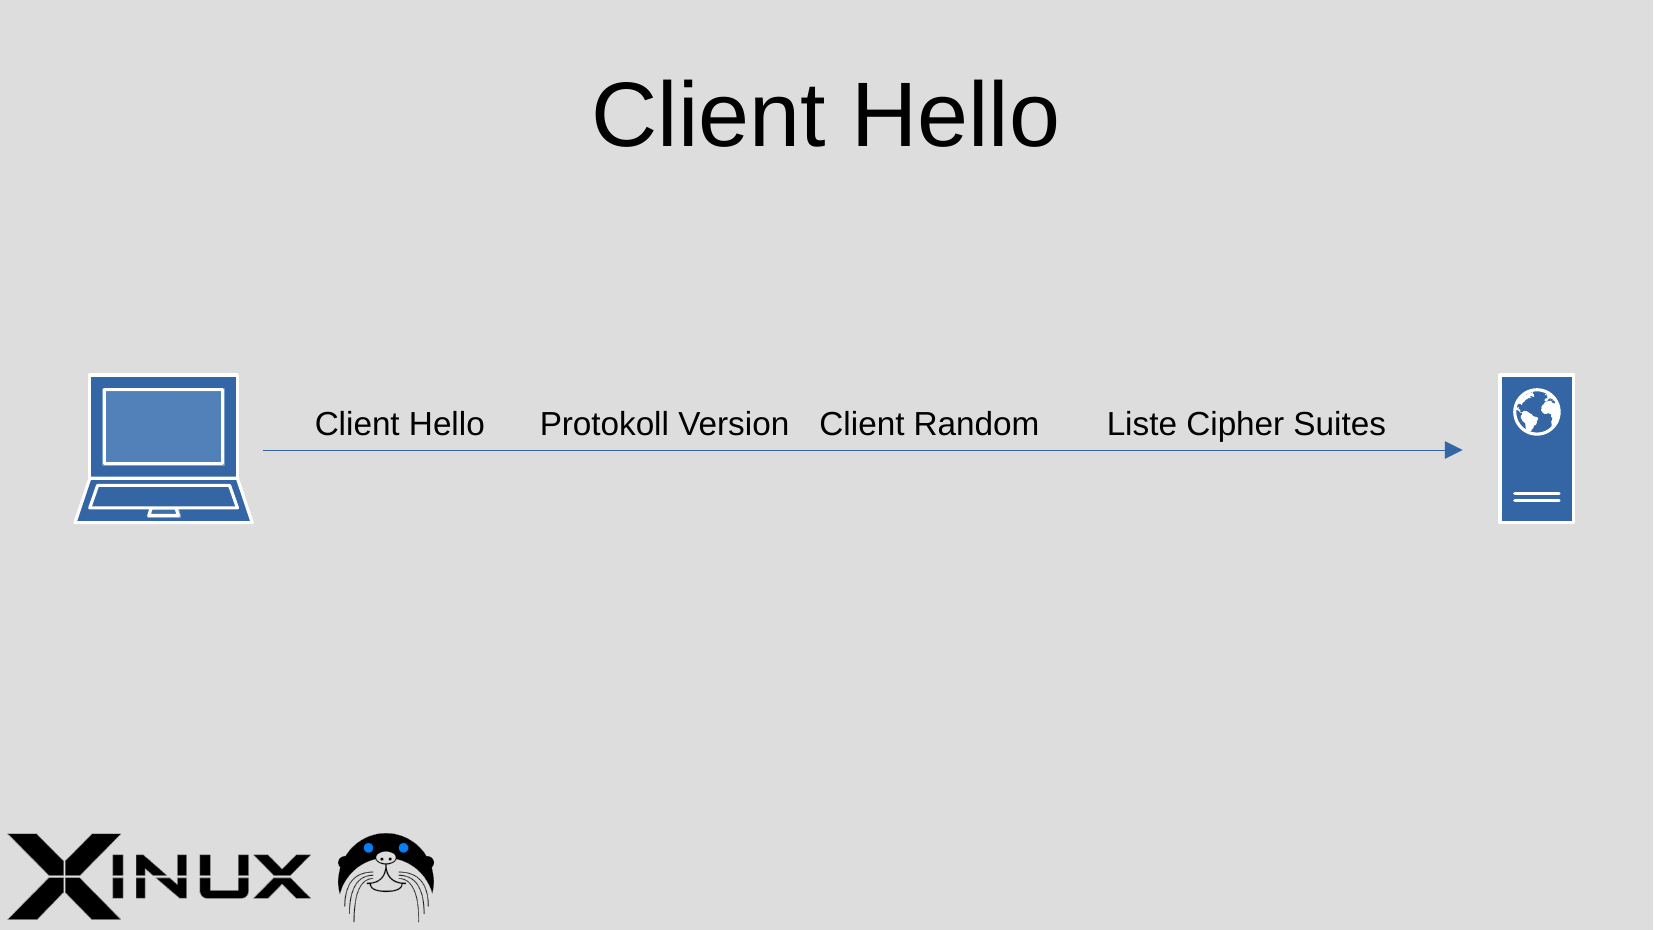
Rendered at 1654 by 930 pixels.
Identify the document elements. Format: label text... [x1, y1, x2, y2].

text_box Client Random [804, 398, 1055, 450]
title Client Hello [82, 37, 1571, 193]
text_box Liste Cipher Suites [1082, 398, 1402, 450]
picture [0, 824, 440, 929]
text_box [75, 375, 253, 523]
text_box Client Hello [300, 398, 501, 450]
text_box [1500, 375, 1574, 523]
text_box Protokoll Version [525, 398, 804, 450]
